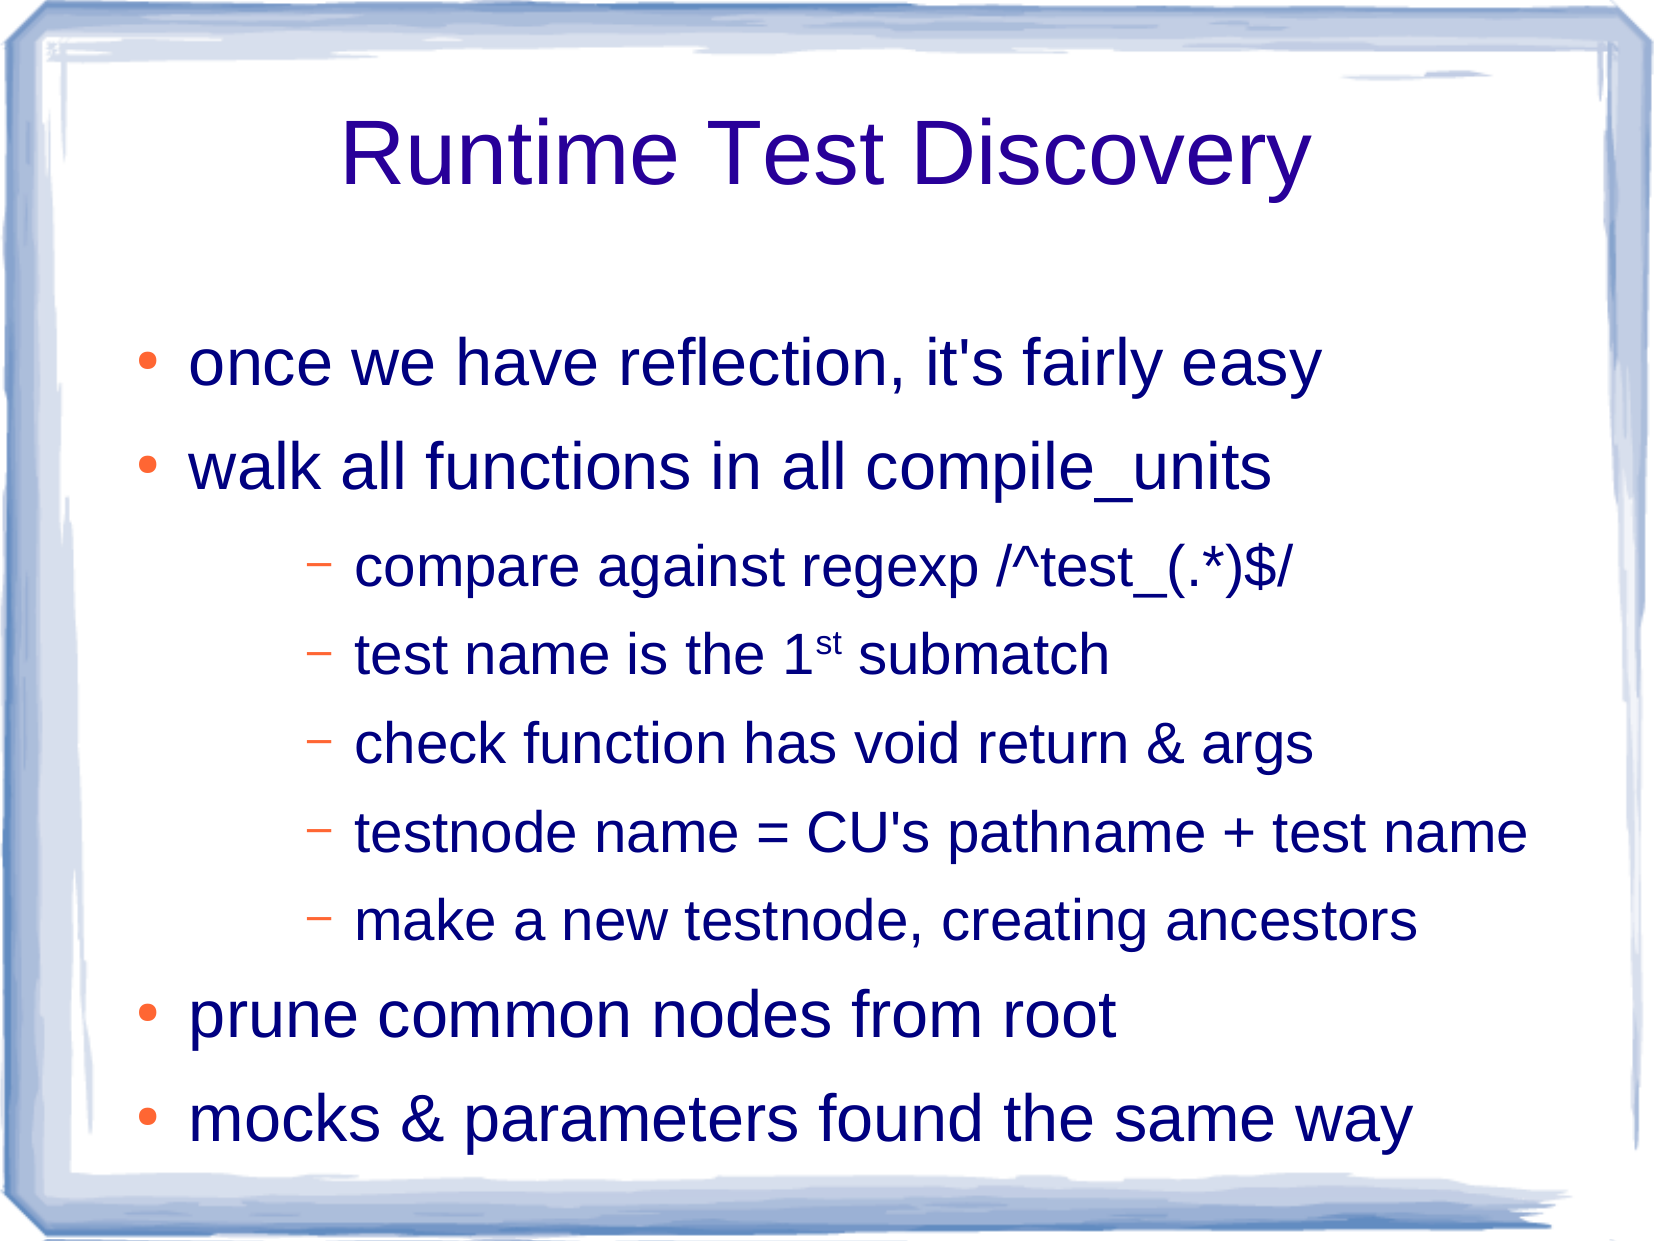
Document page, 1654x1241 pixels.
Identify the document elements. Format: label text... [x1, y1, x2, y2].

picture [0, 0, 1654, 1241]
list once we have reflection, it's fairly easy walk all functions in all compile_units compare against regexp /^test_(.*)$/ test name is the 1st submatch check function has void return & args testnode name = CU's pathname + test name make a new testnode, creating ancestors prune common nodes from root mocks & parameters found the same way [118, 324, 1571, 1158]
title Runtime Test Discovery [82, 56, 1571, 250]
